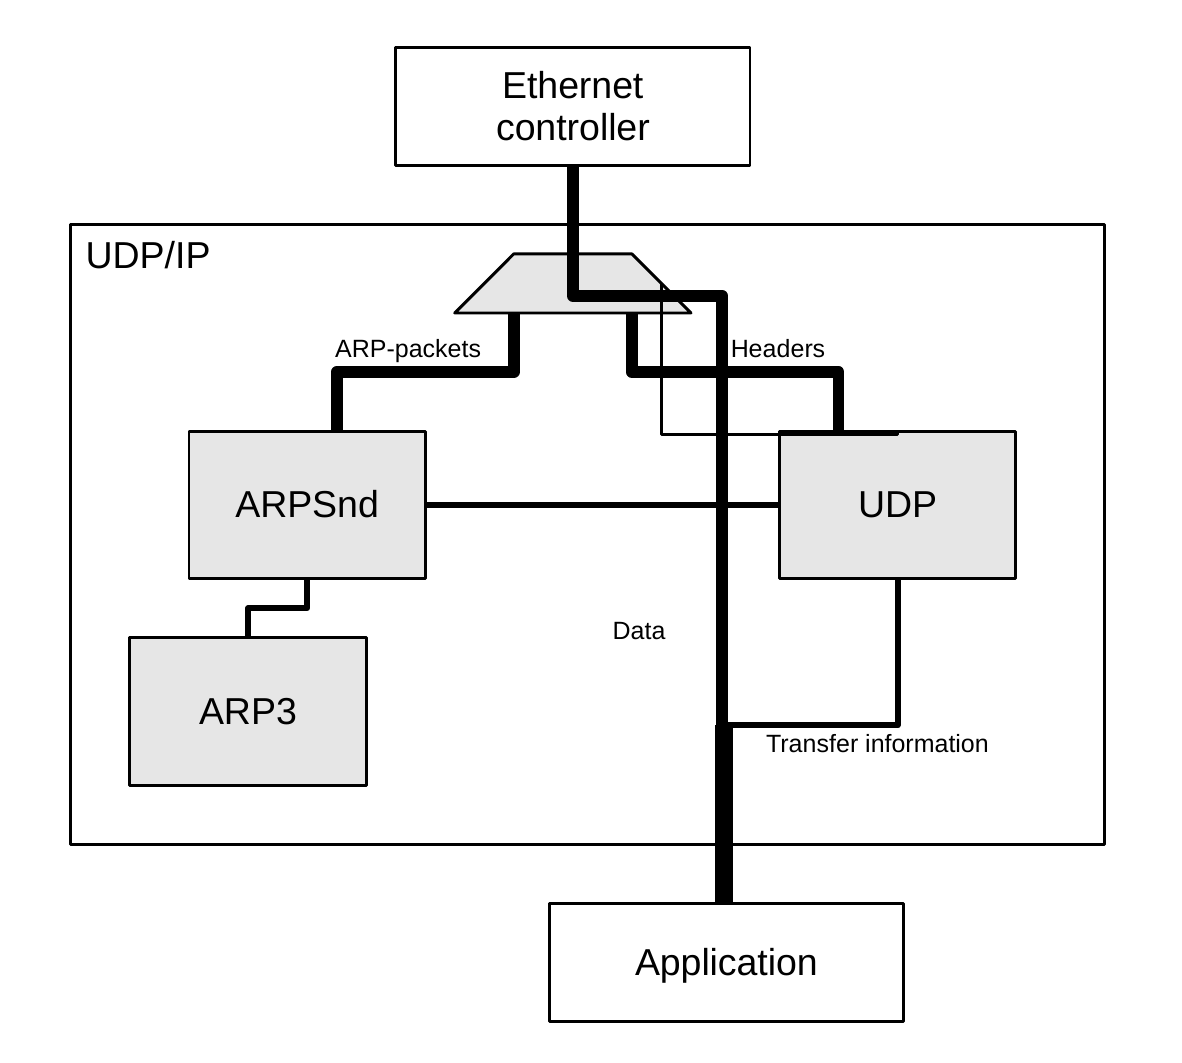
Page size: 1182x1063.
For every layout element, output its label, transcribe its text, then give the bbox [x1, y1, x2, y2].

text_box ARP3 [129, 637, 367, 786]
text_box [579, 253, 662, 291]
text_box Application [549, 903, 904, 1022]
text_box [663, 303, 691, 313]
text_box Transfer information [750, 720, 1010, 767]
text_box [454, 253, 660, 313]
text_box Ethernet controller [395, 47, 751, 166]
text_box Data [596, 608, 686, 655]
text_box ARPSnd [188, 431, 426, 579]
text_box ARP-packets [318, 326, 526, 373]
text_box UDP/IP [70, 226, 278, 284]
text_box Headers [714, 326, 863, 373]
text_box UDP [779, 431, 1016, 579]
